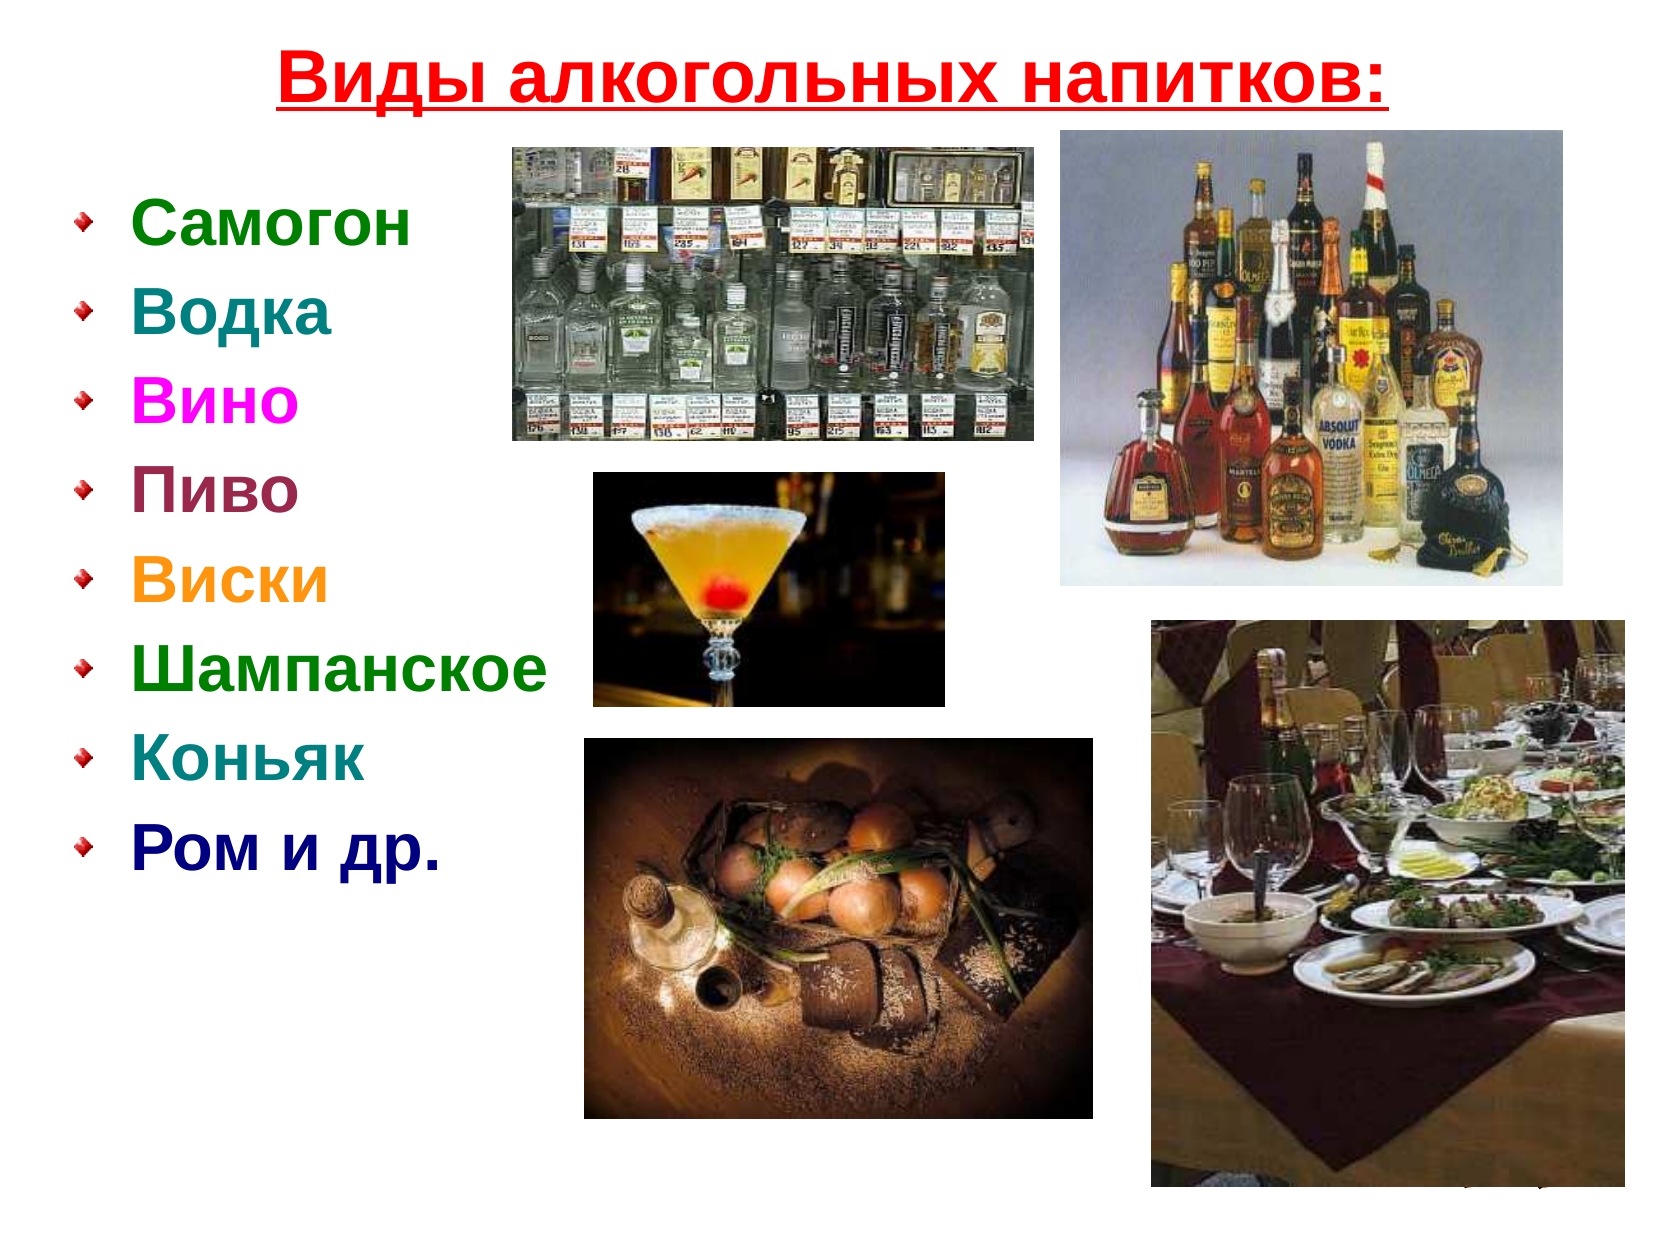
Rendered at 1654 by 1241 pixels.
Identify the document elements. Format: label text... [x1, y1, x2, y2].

picture [593, 472, 945, 707]
list Самогон Водка Вино Пиво Виски Шампанское Коньяк Ром и др. [59, 177, 591, 1108]
picture [512, 147, 1034, 441]
text_box [584, 738, 1093, 1119]
picture [1151, 620, 1625, 1188]
title Виды алкогольных напитков: [88, 26, 1577, 126]
text_box [1060, 130, 1563, 586]
